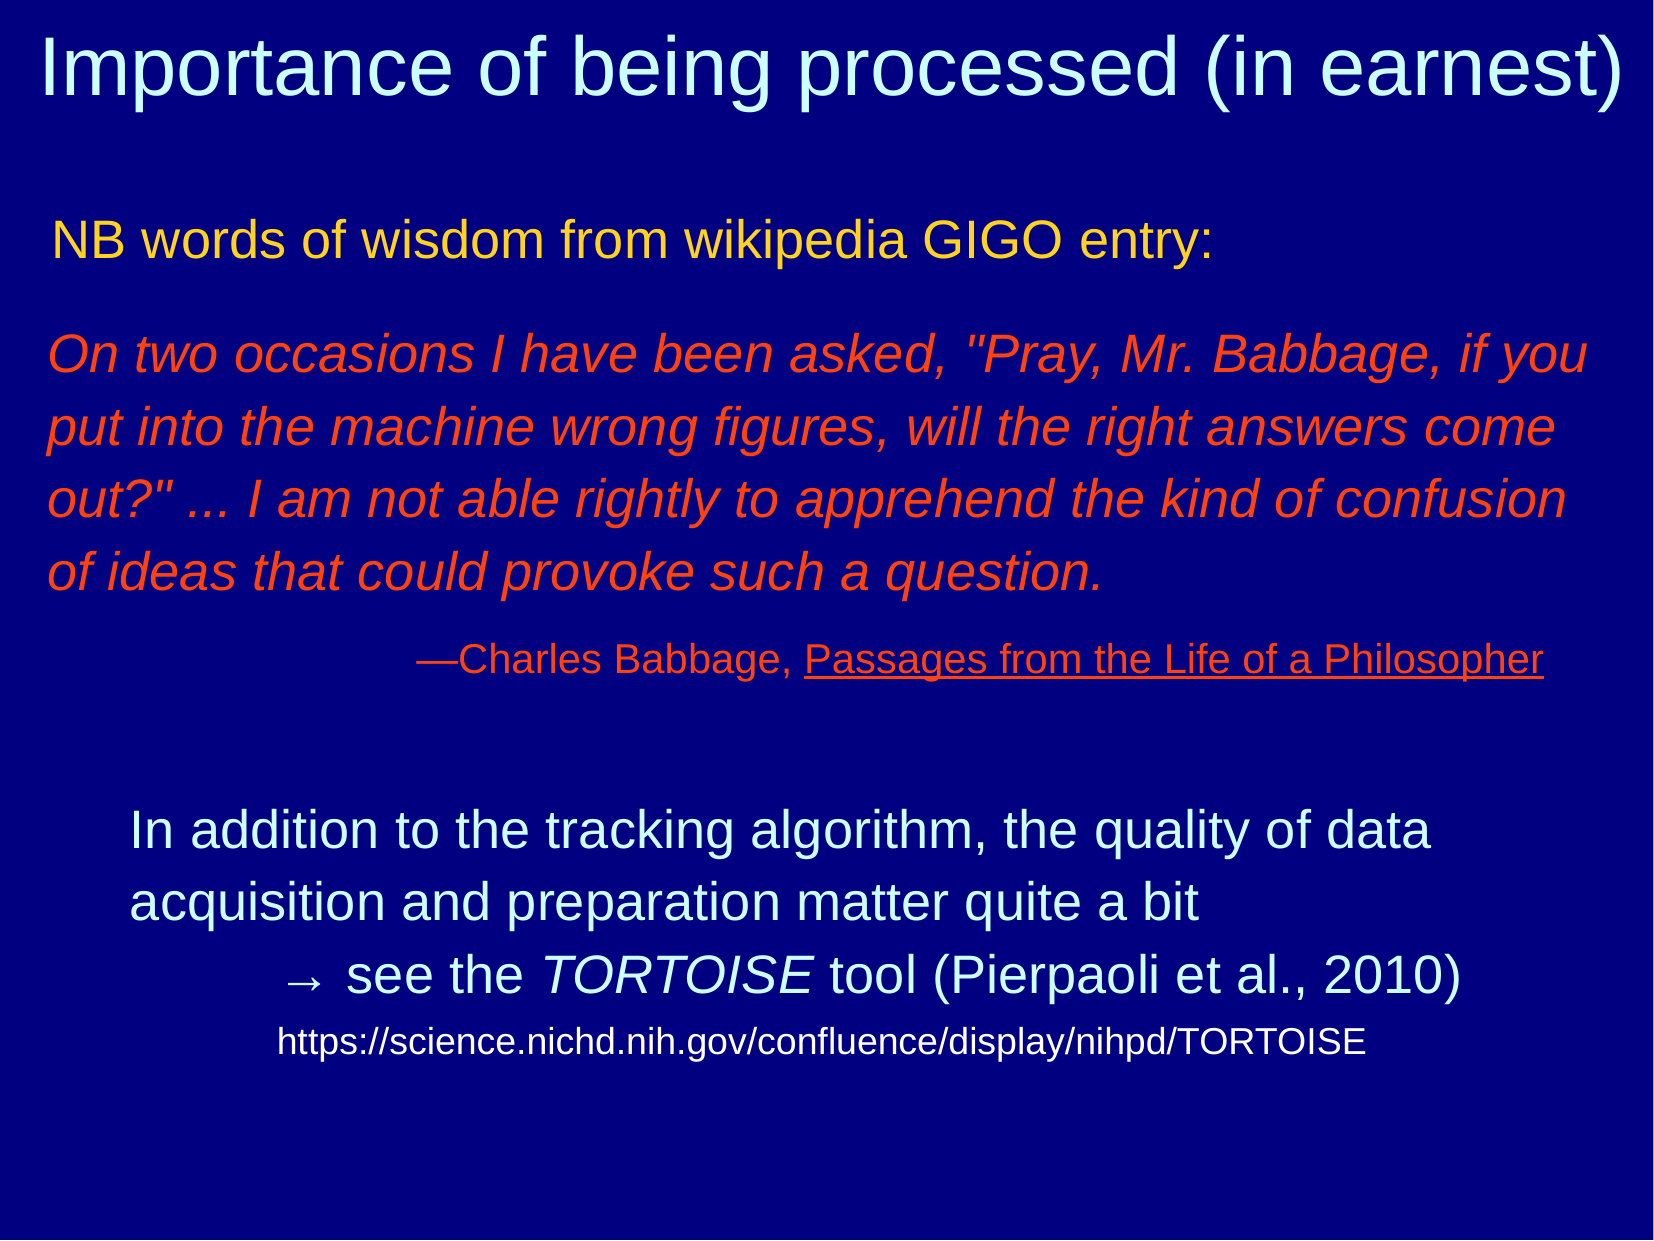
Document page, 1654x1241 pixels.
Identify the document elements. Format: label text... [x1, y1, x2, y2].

text_box NB words of wisdom from wikipedia GIGO entry: [36, 187, 1231, 278]
title Importance of being processed (in earnest) [22, 0, 1642, 151]
text_box https://science.nichd.nih.gov/confluence/display/nihpd/TORTOISE [262, 1012, 1384, 1070]
text_box On two occasions I have been asked, "Pray, Mr. Babbage, if you put into the machine wrong figures, will the right answers come out?" ... I am not able rightly to apprehend the kind of confusion of ideas that could provoke such a question. —Charles Babbage, Passages from the Life of a Philosopher [32, 304, 1627, 678]
text_box In addition to the tracking algorithm, the quality of data acquisition and preparation matter quite a bit → see the TORTOISE tool (Pierpaoli et al., 2010) [115, 779, 1501, 1020]
